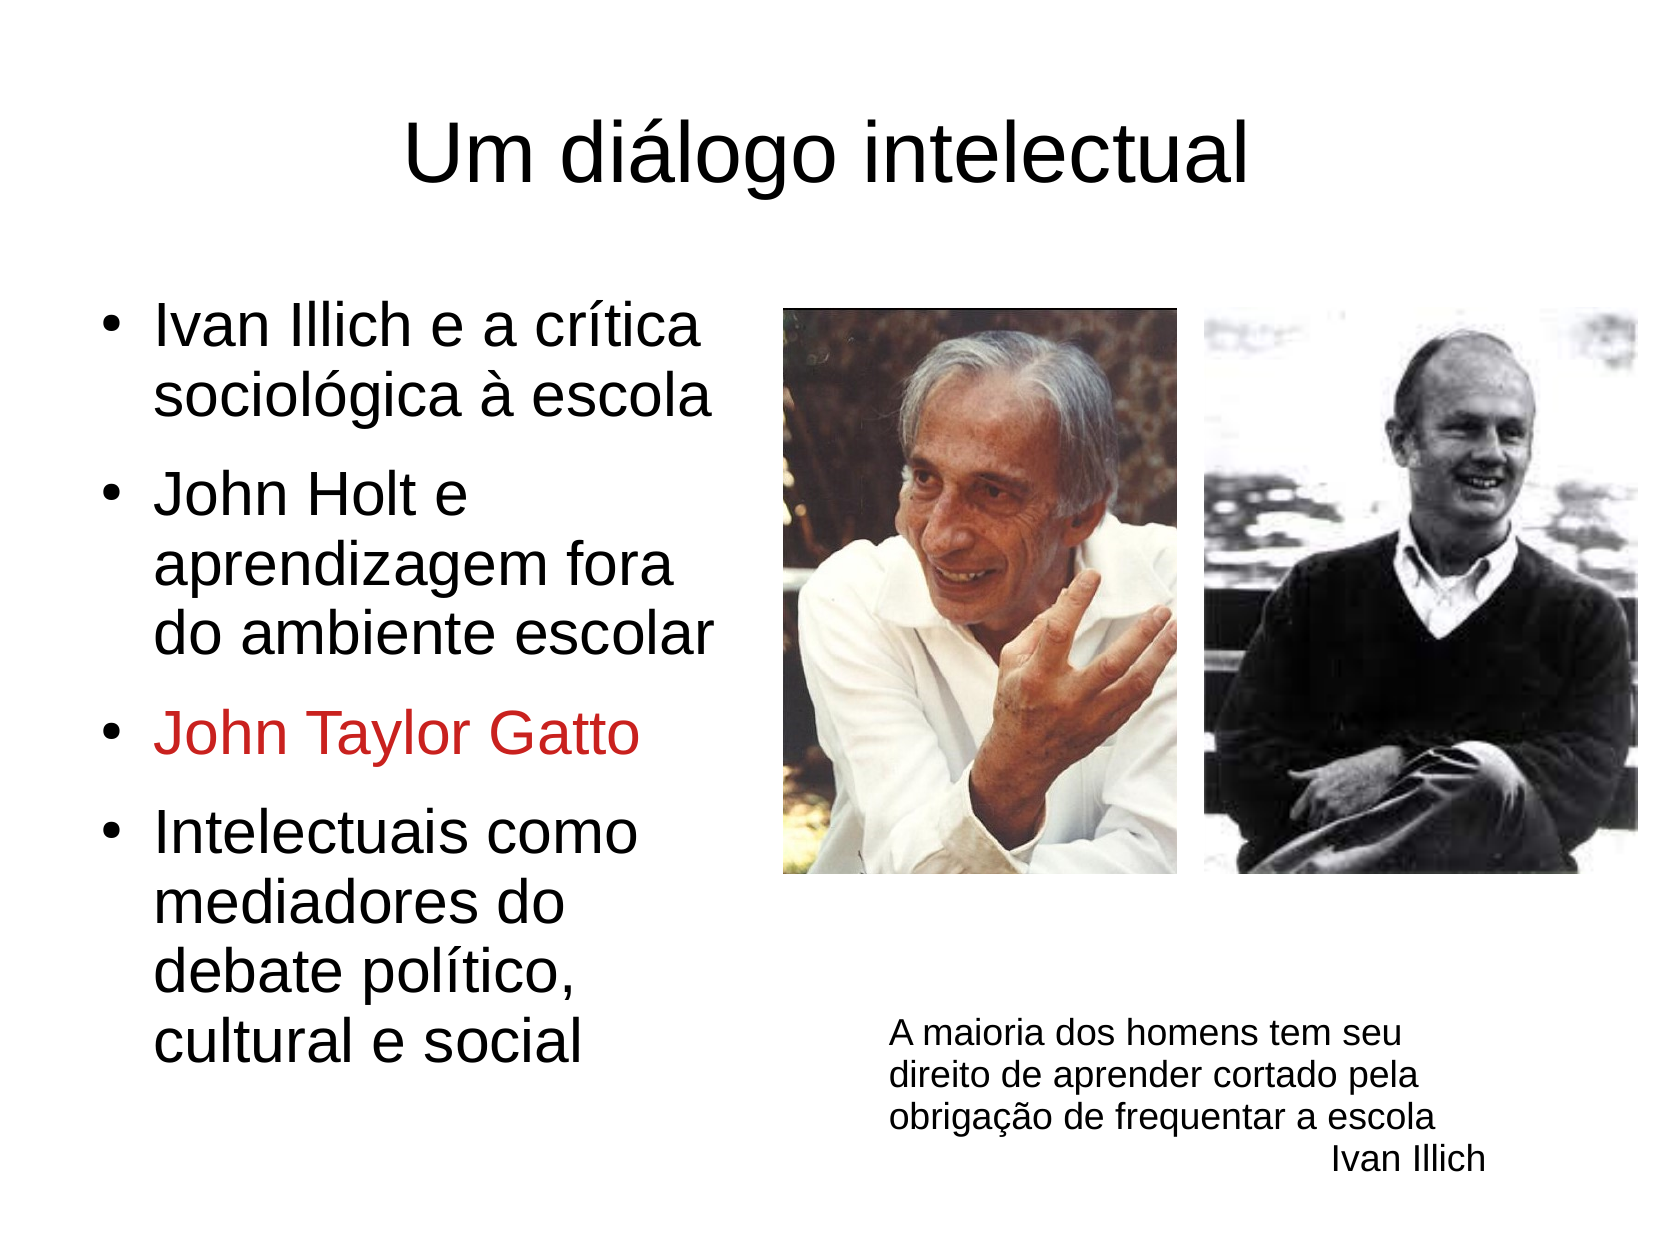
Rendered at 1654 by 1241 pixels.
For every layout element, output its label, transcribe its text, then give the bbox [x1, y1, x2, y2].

title Um diálogo intelectual [82, 49, 1571, 257]
list Ivan Illich e a crítica sociológica à escola John Holt e aprendizagem fora do ambiente escolar John Taylor Gatto Intelectuais como mediadores do debate político, cultural e social [82, 290, 745, 1170]
picture [783, 307, 1177, 875]
picture [1204, 307, 1638, 875]
text_box A maioria dos homens tem seu direito de aprender cortado pela obrigação de frequentar a escola Ivan Illich [874, 1003, 1512, 1187]
